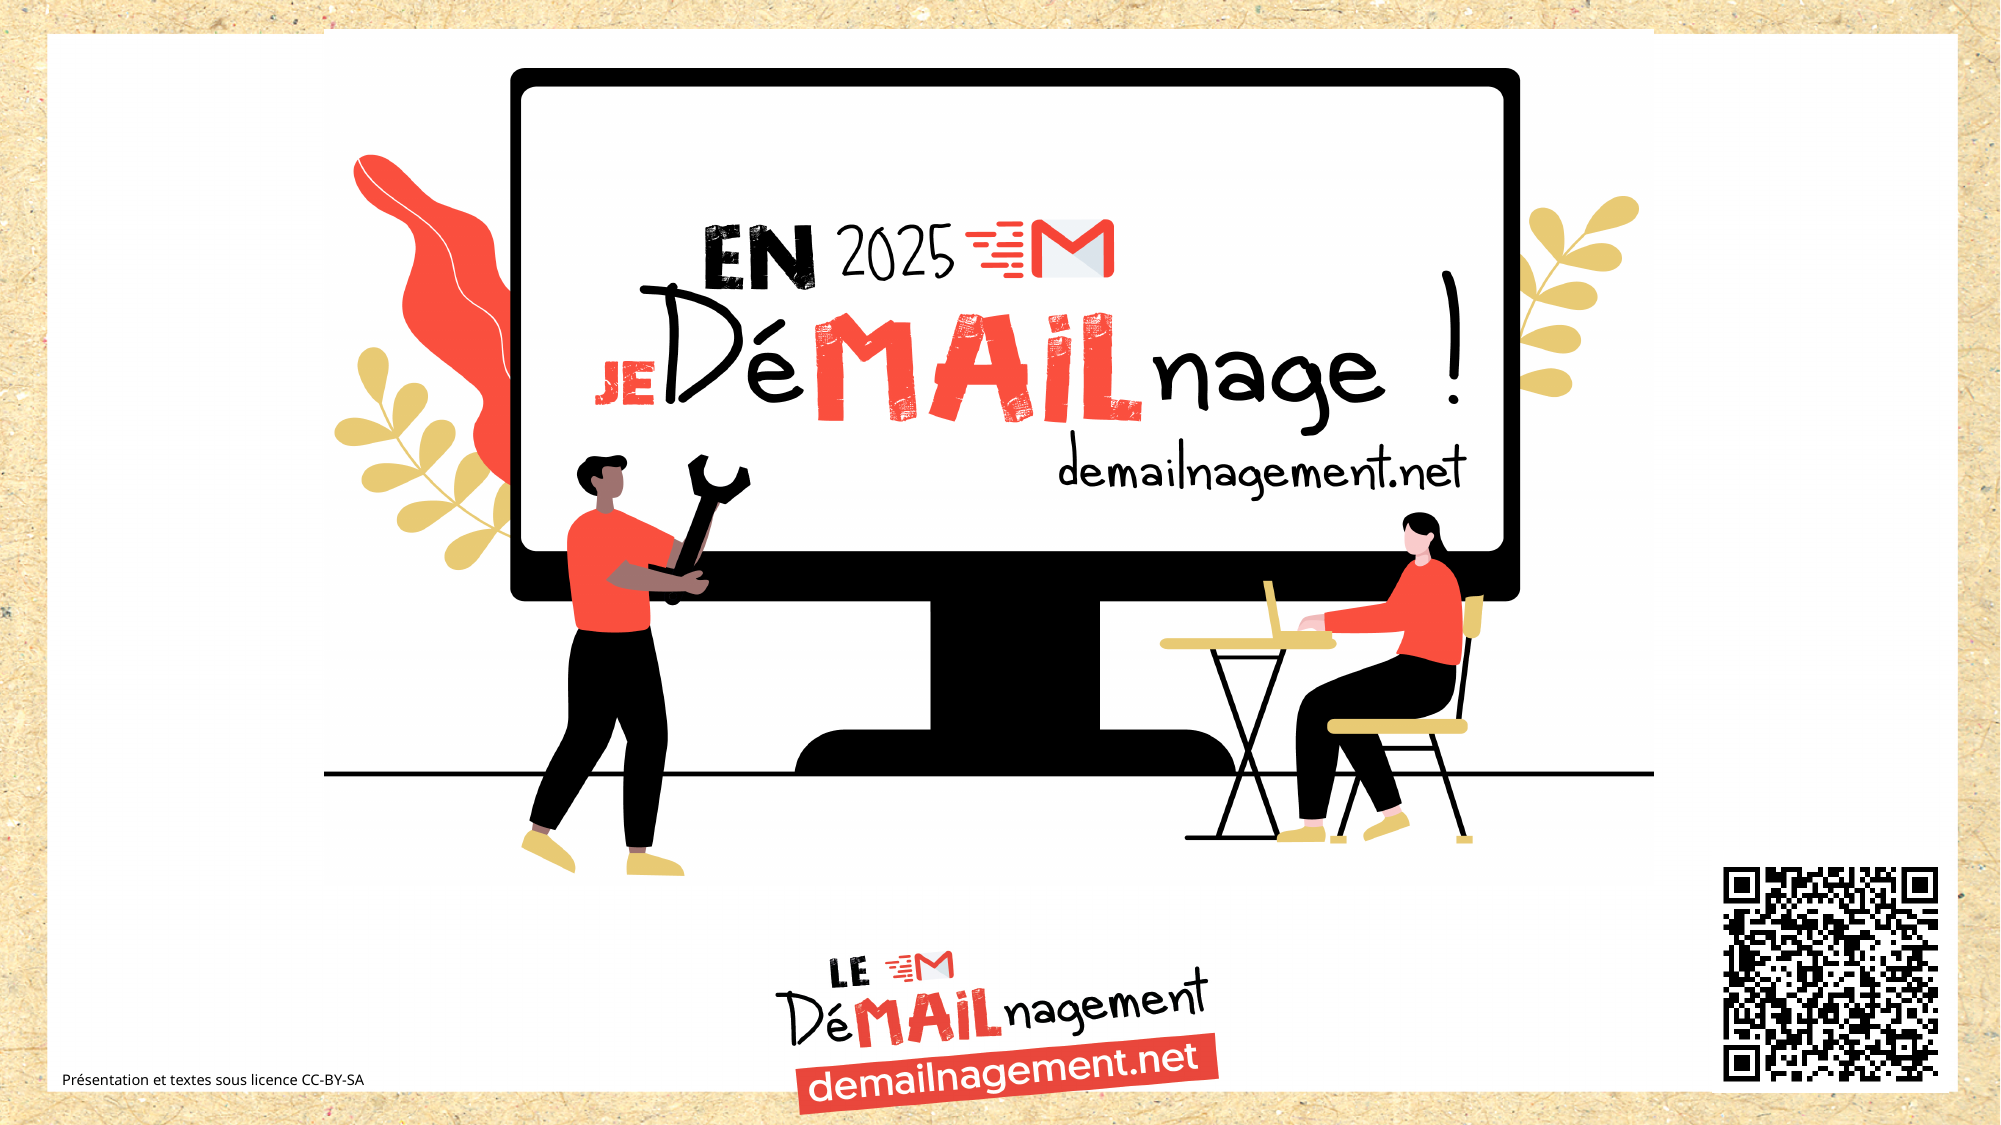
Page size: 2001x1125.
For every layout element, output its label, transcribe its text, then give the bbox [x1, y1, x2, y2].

text_box Présentation et textes sous licence CC-BY-SA [47, 1062, 402, 1093]
picture [0, 0, 2001, 1125]
